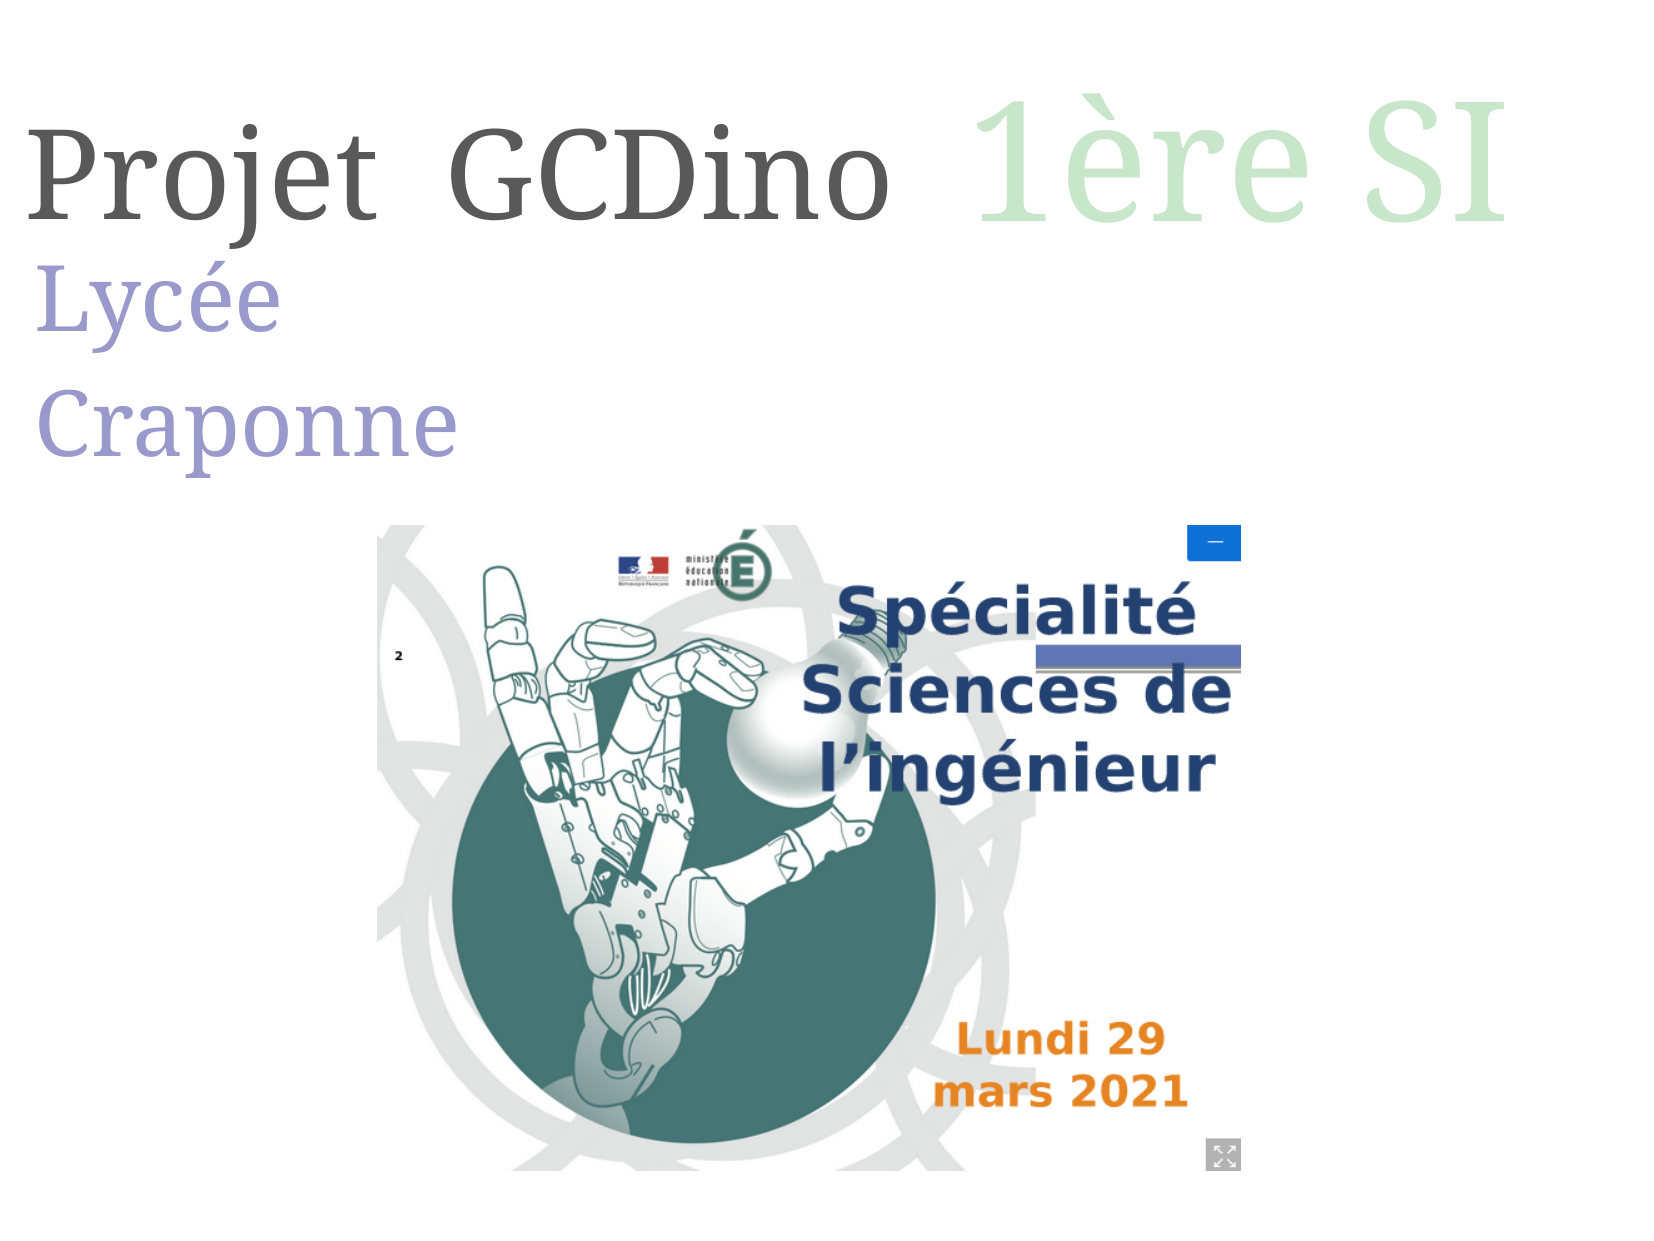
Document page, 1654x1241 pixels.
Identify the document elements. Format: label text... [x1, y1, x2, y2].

title Projet GCDino [24, 29, 901, 314]
picture [377, 525, 1241, 1171]
title Lycée Craponne [34, 314, 702, 420]
title 1ère SI [966, 58, 1519, 256]
